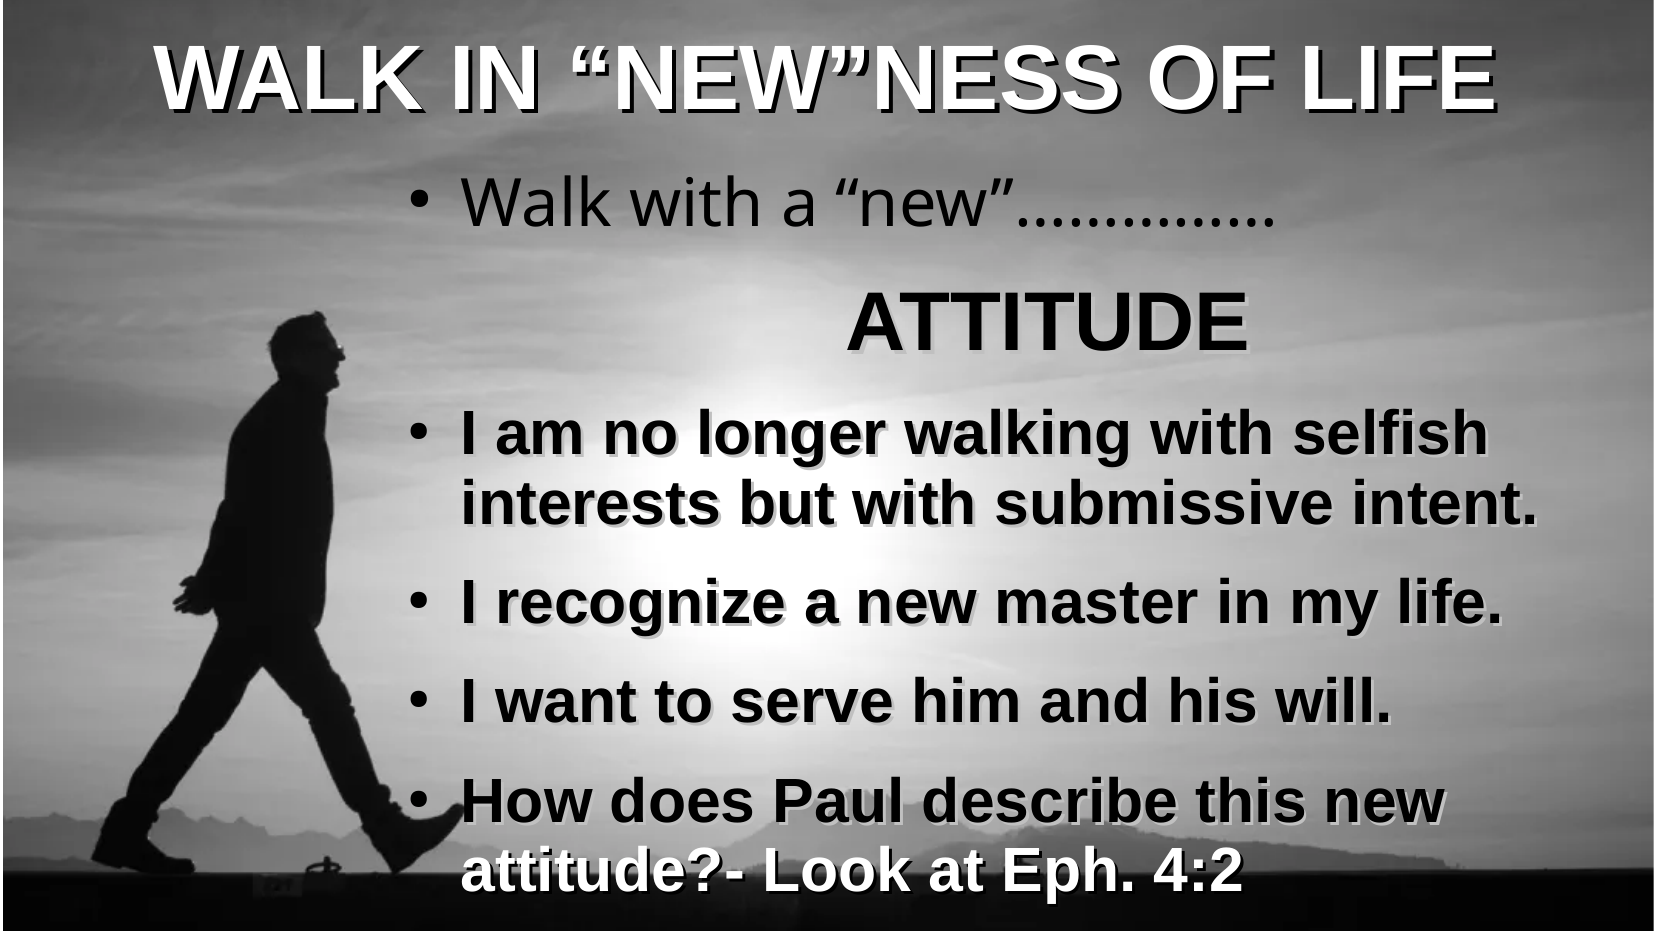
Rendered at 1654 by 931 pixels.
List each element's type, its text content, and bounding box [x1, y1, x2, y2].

list Walk with a “new”…………… ATTITUDE I am no longer walking with selfish interests but with submissive intent. I recognize a new master in my life. I want to serve him and his will. How does Paul describe this new attitude?- Look at Eph. 4:2 [390, 155, 1636, 916]
picture [3, 0, 1654, 931]
title WALK IN “NEW”NESS OF LIFE [82, 0, 1571, 156]
